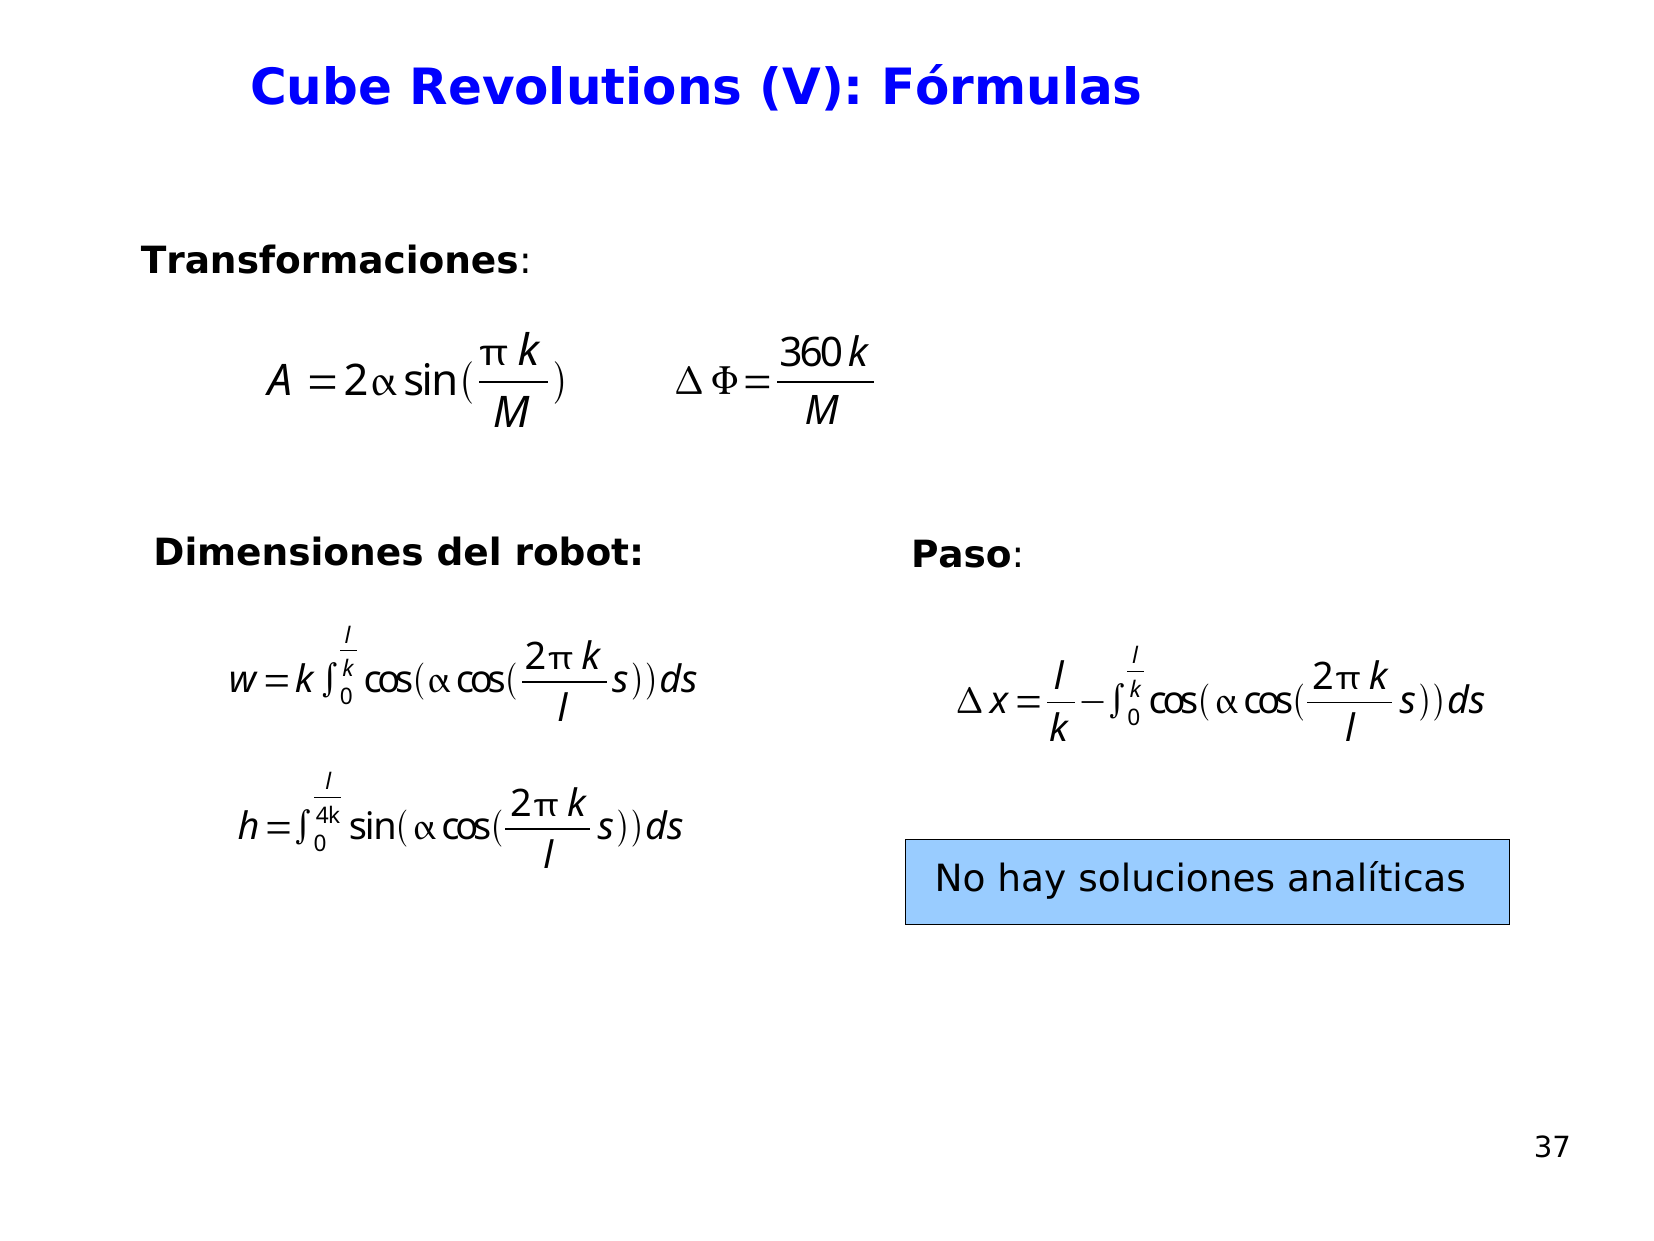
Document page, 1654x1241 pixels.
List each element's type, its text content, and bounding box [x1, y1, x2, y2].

chart [256, 324, 576, 439]
text_box No hay soluciones analíticas [919, 848, 1482, 908]
text_box Transformaciones: [114, 231, 560, 290]
text_box Dimensiones del robot: [125, 523, 686, 582]
chart [665, 328, 886, 435]
chart [947, 642, 1496, 753]
text_box [905, 839, 1510, 925]
chart [216, 621, 709, 733]
chart [228, 768, 694, 879]
text_box Cube Revolutions (V): Fórmulas [235, 50, 1159, 125]
text_box Paso: [884, 525, 1065, 584]
